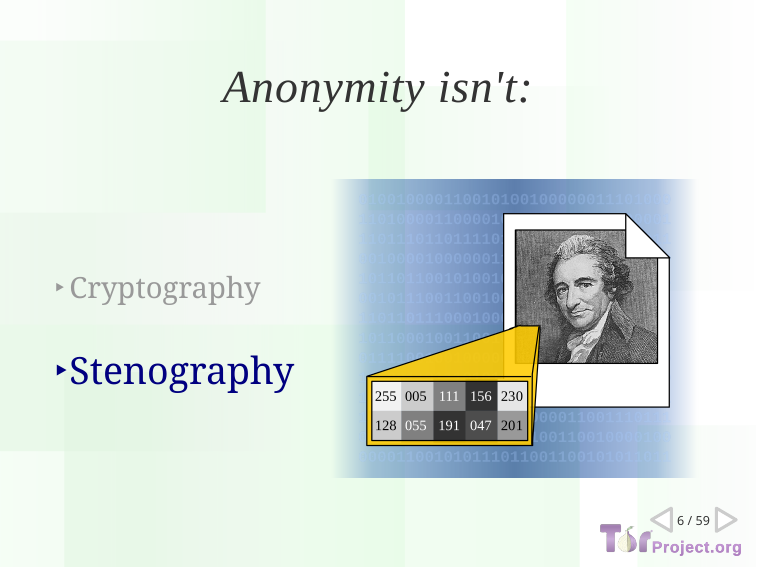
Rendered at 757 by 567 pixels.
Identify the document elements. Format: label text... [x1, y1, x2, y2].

text_box Anonymity isn't: [0, 54, 756, 121]
picture [0, 0, 757, 567]
text_box Cryptography Stenography [39, 181, 357, 482]
